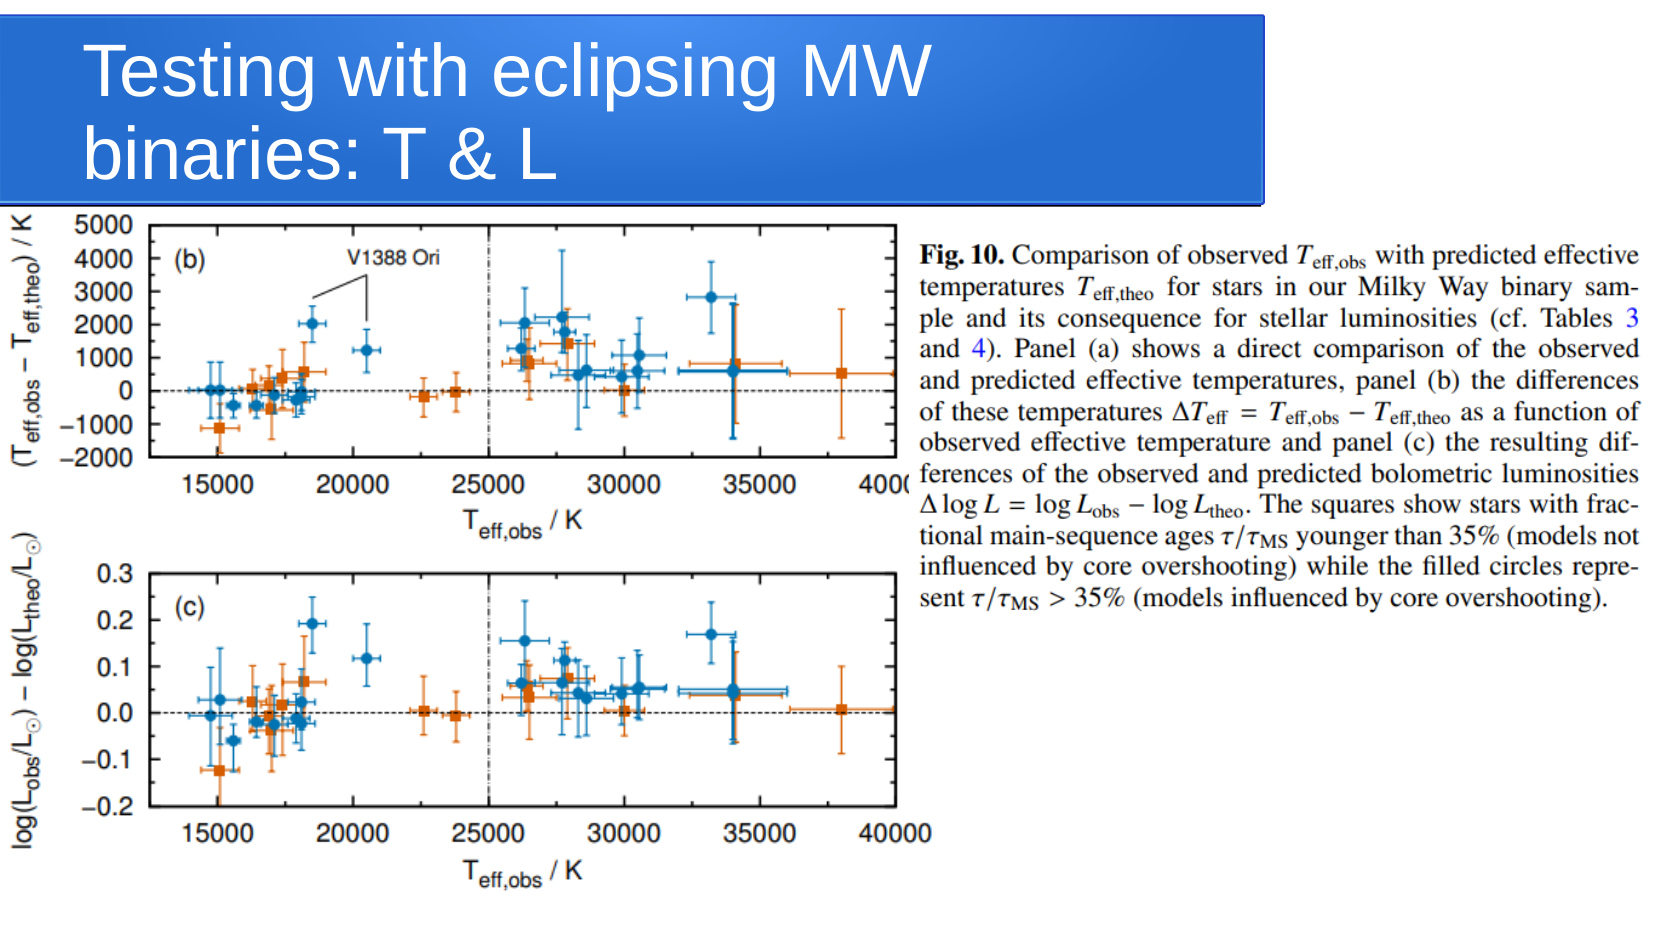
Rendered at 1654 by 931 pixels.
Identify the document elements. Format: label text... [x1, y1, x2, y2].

title Testing with eclipsing MW binaries: T & L [82, 29, 1235, 196]
picture [0, 207, 1649, 901]
